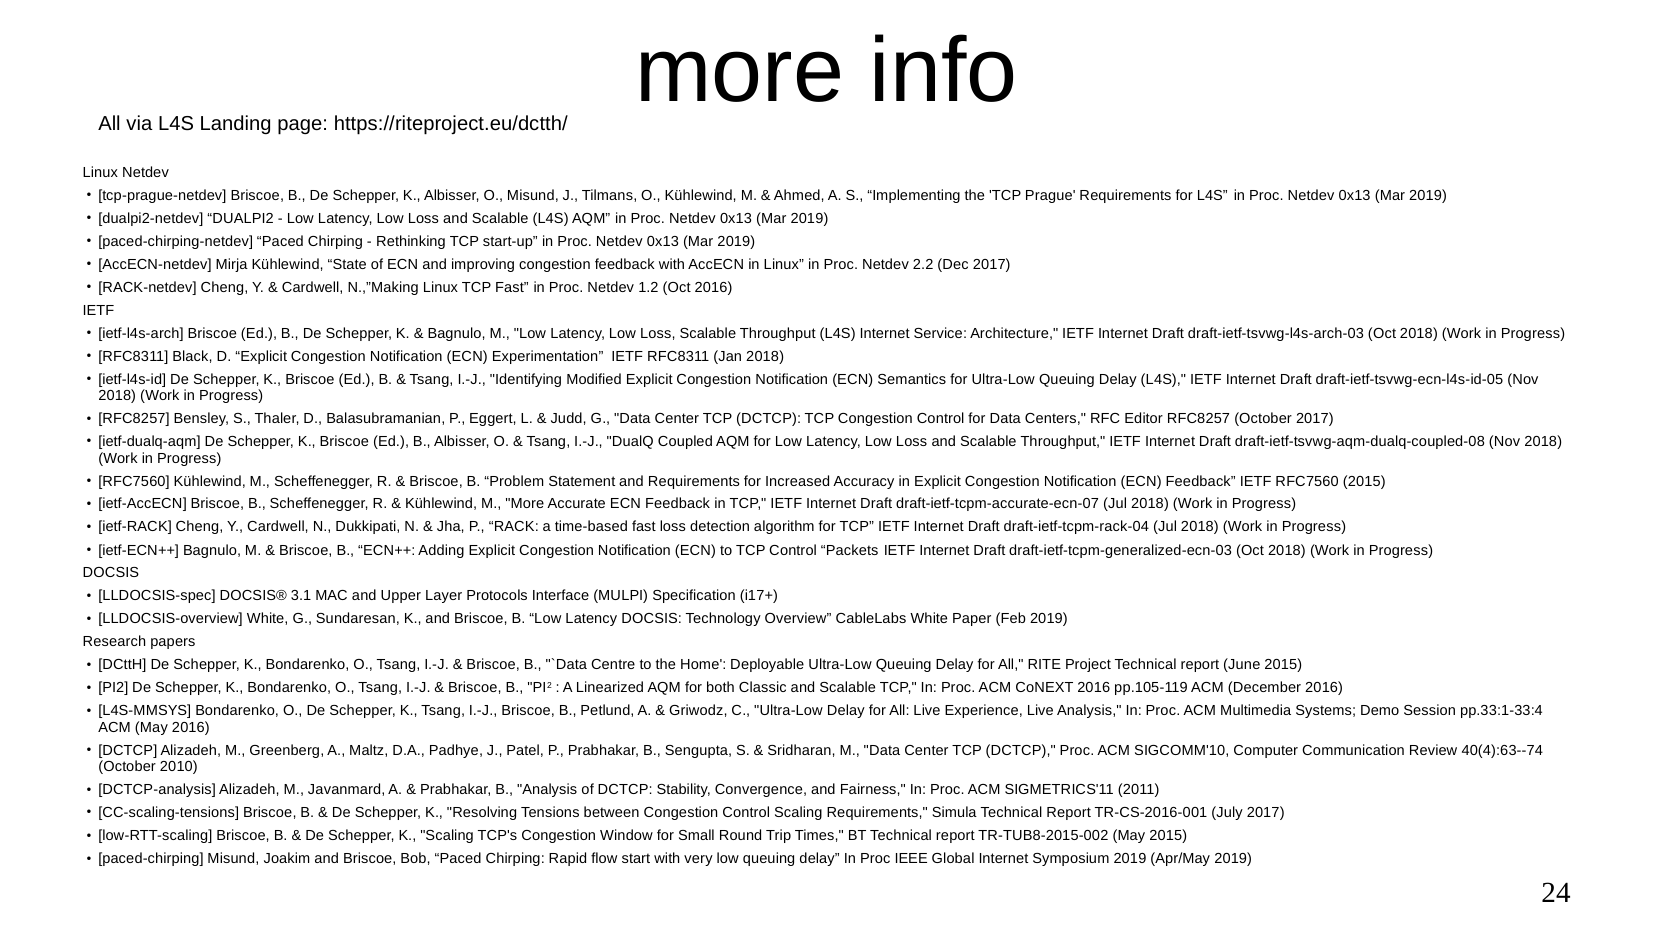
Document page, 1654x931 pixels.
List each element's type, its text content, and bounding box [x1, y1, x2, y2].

title more info [82, 18, 1571, 112]
list All via L4S Landing page: https://riteproject.eu/dctth/ Linux Netdev [tcp-prague-netdev] Briscoe, B., De Schepper, K., Albisser, O., Misund, J., Tilmans, O., Kühlewind, M. & Ahmed, A. S., “Implementing the 'TCP Prague' Requirements for L4S” in Proc. Netdev 0x13 (Mar 2019) [dualpi2-netdev] “DUALPI2 - Low Latency, Low Loss and Scalable (L4S) AQM” in Proc. Netdev 0x13 (Mar 2019) [paced-chirping-netdev] “Paced Chirping - Rethinking TCP start-up” in Proc. Netdev 0x13 (Mar 2019) [AccECN-netdev] Mirja Kühlewind, “State of ECN and improving congestion feedback with AccECN in Linux” in Proc. Netdev 2.2 (Dec 2017) [RACK-netdev] Cheng, Y. & Cardwell, N.,”Making Linux TCP Fast” in Proc. Netdev 1.2 (Oct 2016) IETF [ietf-l4s-arch] Briscoe (Ed.), B., De Schepper, K. & Bagnulo, M., "Low Latency, Low Loss, Scalable Throughput (L4S) Internet Service: Architecture," IETF Internet Draft draft-ietf-tsvwg-l4s-arch-03 (Oct 2018) (Work in Progress) [RFC8311] Black, D. “Explicit Congestion Notification (ECN) Experimentation” IETF RFC8311 (Jan 2018) [ietf-l4s-id] De Schepper, K., Briscoe (Ed.), B. & Tsang, I.-J., "Identifying Modified Explicit Congestion Notification (ECN) Semantics for Ultra-Low Queuing Delay (L4S)," IETF Internet Draft draft-ietf-tsvwg-ecn-l4s-id-05 (Nov 2018) (Work in Progress) [RFC8257] Bensley, S., Thaler, D., Balasubramanian, P., Eggert, L. & Judd, G., "Data Center TCP (DCTCP): TCP Congestion Control for Data Centers," RFC Editor RFC8257 (October 2017) [ietf-dualq-aqm] De Schepper, K., Briscoe (Ed.), B., Albisser, O. & Tsang, I.-J., "DualQ Coupled AQM for Low Latency, Low Loss and Scalable Throughput," IETF Internet Draft draft-ietf-tsvwg-aqm-dualq-coupled-08 (Nov 2018) (Work in Progress) [RFC7560] Kühlewind, M., Scheffenegger, R. & Briscoe, B. “Problem Statement and Requirements for Increased Accuracy in Explicit Congestion Notification (ECN) Feedback” IETF RFC7560 (2015) [ietf-AccECN] Briscoe, B., Scheffenegger, R. & Kühlewind, M., "More Accurate ECN Feedback in TCP," IETF Internet Draft draft-ietf-tcpm-accurate-ecn-07 (Jul 2018) (Work in Progress) [ietf-RACK] Cheng, Y., Cardwell, N., Dukkipati, N. & Jha, P., “RACK: a time-based fast loss detection algorithm for TCP” IETF Internet Draft draft-ietf-tcpm-rack-04 (Jul 2018) (Work in Progress) [ietf-ECN++] Bagnulo, M. & Briscoe, B., “ECN++: Adding Explicit Congestion Notification (ECN) to TCP Control “Packets IETF Internet Draft draft-ietf-tcpm-generalized-ecn-03 (Oct 2018) (Work in Progress) DOCSIS [LLDOCSIS-spec] DOCSIS® 3.1 MAC and Upper Layer Protocols Interface (MULPI) Specification (i17+) [LLDOCSIS-overview] White, G., Sundaresan, K., and Briscoe, B. “Low Latency DOCSIS: Technology Overview” CableLabs White Paper (Feb 2019) Research papers [DCttH] De Schepper, K., Bondarenko, O., Tsang, I.-J. & Briscoe, B., "`Data Centre to the Home': Deployable Ultra-Low Queuing Delay for All," RITE Project Technical report (June 2015) [PI2] De Schepper, K., Bondarenko, O., Tsang, I.-J. & Briscoe, B., "PI2 : A Linearized AQM for both Classic and Scalable TCP," In: Proc. ACM CoNEXT 2016 pp.105-119 ACM (December 2016) [L4S-MMSYS] Bondarenko, O., De Schepper, K., Tsang, I.-J., Briscoe, B., Petlund, A. & Griwodz, C., "Ultra-Low Delay for All: Live Experience, Live Analysis," In: Proc. ACM Multimedia Systems; Demo Session pp.33:1-33:4 ACM (May 2016) [DCTCP] Alizadeh, M., Greenberg, A., Maltz, D.A., Padhye, J., Patel, P., Prabhakar, B., Sengupta, S. & Sridharan, M., "Data Center TCP (DCTCP)," Proc. ACM SIGCOMM'10, Computer Communication Review 40(4):63--74 (October 2010) [DCTCP-analysis] Alizadeh, M., Javanmard, A. & Prabhakar, B., "Analysis of DCTCP: Stability, Convergence, and Fairness," In: Proc. ACM SIGMETRICS'11 (2011) [CC-scaling-tensions] Briscoe, B. & De Schepper, K., "Resolving Tensions between Congestion Control Scaling Requirements," Simula Technical Report TR-CS-2016-001 (July 2017) [low-RTT-scaling] Briscoe, B. & De Schepper, K., "Scaling TCP's Congestion Window for Small Round Trip Times," BT Technical report TR-TUB8-2015-002 (May 2015) [paced-chirping] Misund, Joakim and Briscoe, Bob, “Paced Chirping: Rapid flow start with very low queuing delay” In Proc IEEE Global Internet Symposium 2019 (Apr/May 2019) [82, 112, 1571, 901]
